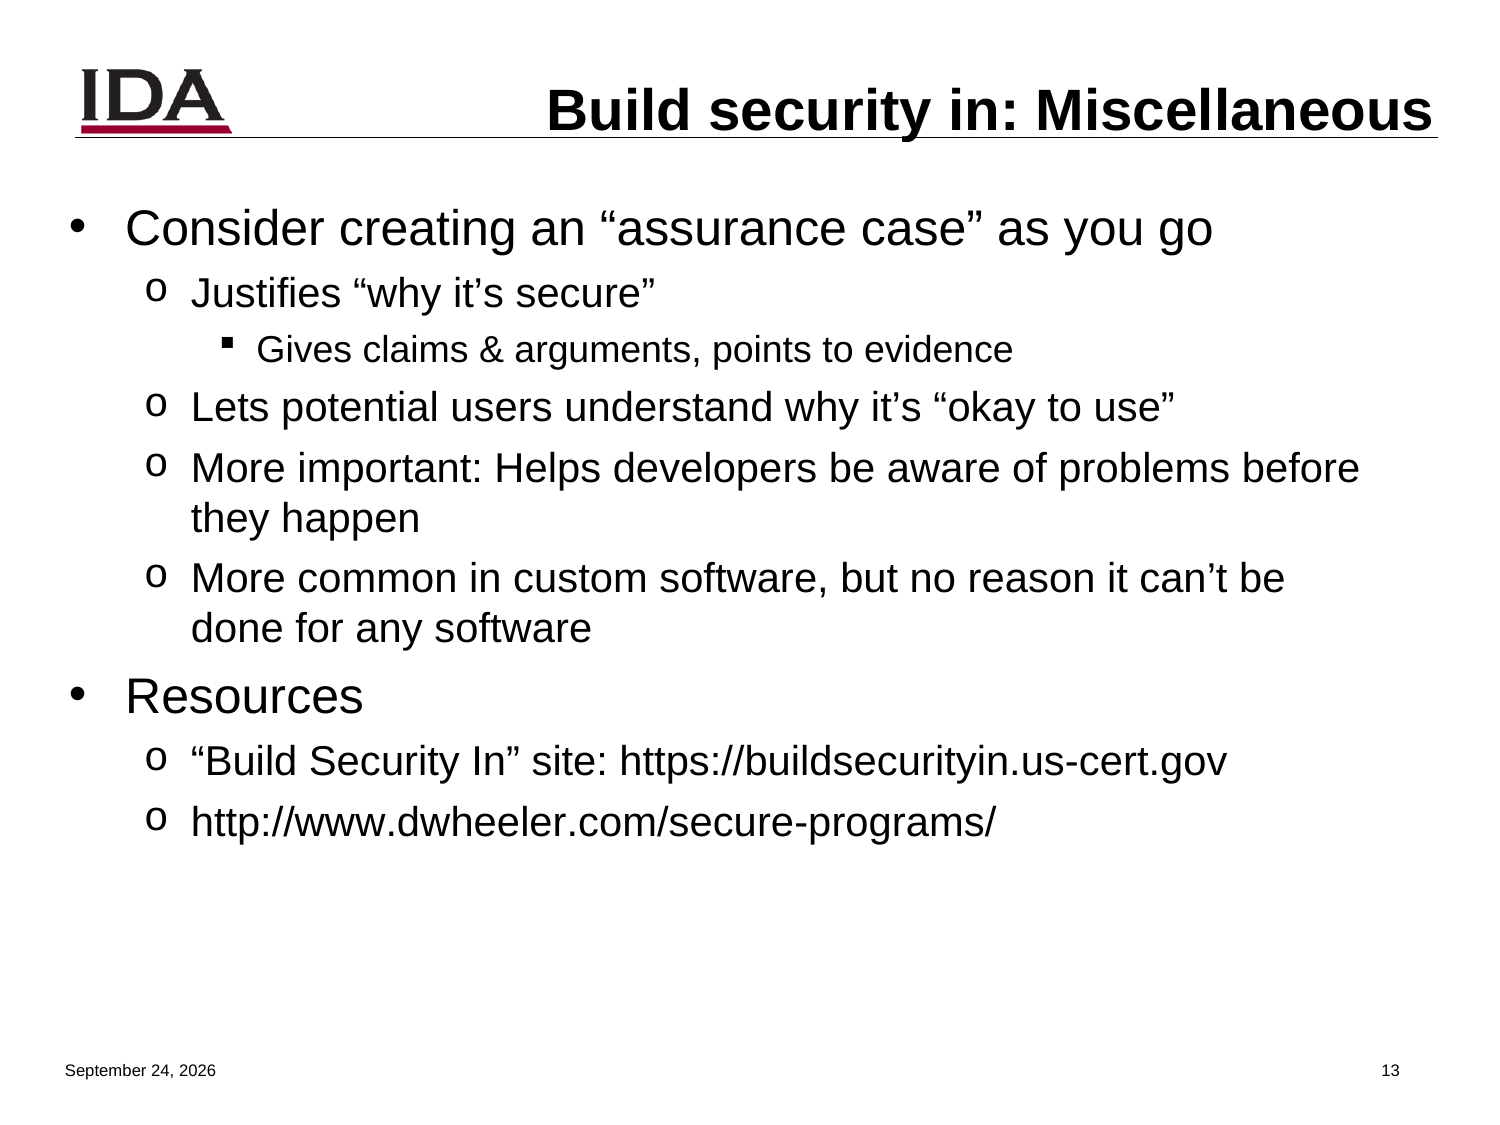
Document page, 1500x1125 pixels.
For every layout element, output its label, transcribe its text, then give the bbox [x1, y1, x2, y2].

text_box <number> [1102, 1012, 1415, 1088]
title Build security in: Miscellaneous [425, 64, 1450, 150]
text_box November 9, 2011 [49, 1012, 363, 1088]
picture [77, 65, 233, 138]
list Consider creating an “assurance case” as you go Justifies “why it’s secure” Gives claims & arguments, points to evidence Lets potential users understand why it’s “okay to use” More important: Helps developers be aware of problems before they happen More common in custom software, but no reason it can’t be done for any software Resources “Build Security In” site: https://buildsecurityin.us-cert.gov http://www.dwheeler.com/secure-programs/ [53, 187, 1401, 1013]
